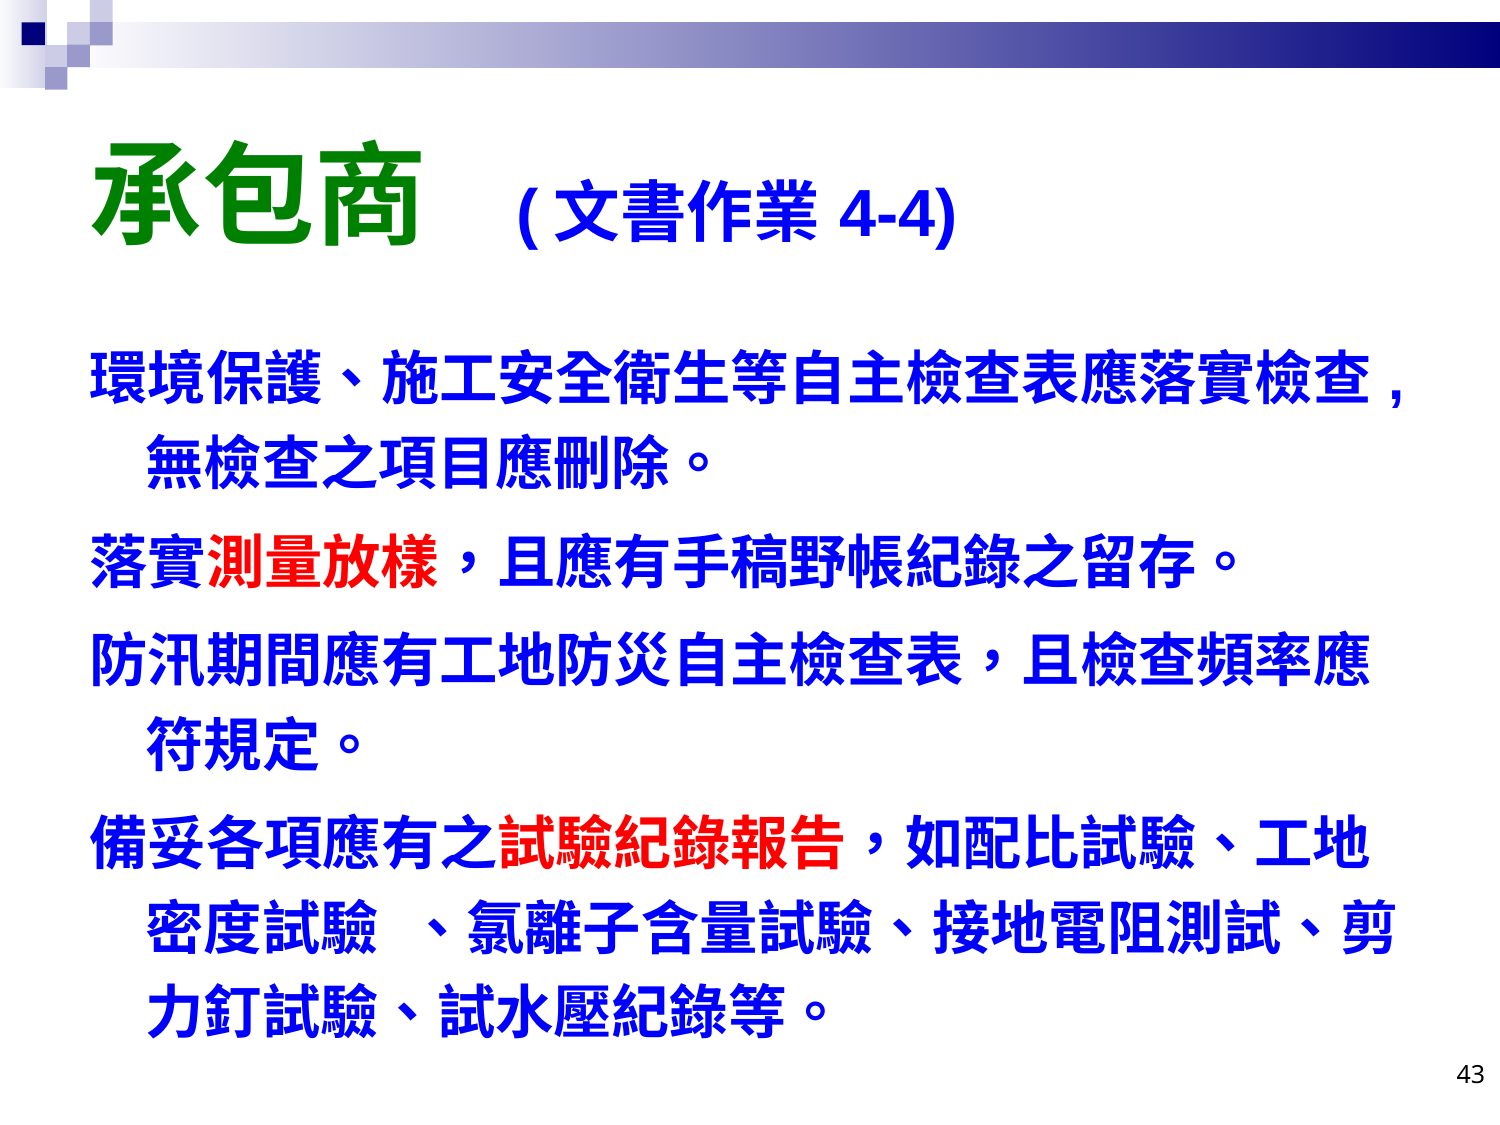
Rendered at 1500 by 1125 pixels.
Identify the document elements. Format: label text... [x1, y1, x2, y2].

title 承包商 (文書作業4-4) [74, 75, 1426, 300]
list 環境保護、施工安全衛生等自主檢查表應落實檢查,無檢查之項目應刪除。 落實測量放樣，且應有手稿野帳紀錄之留存。 防汛期間應有工地防災自主檢查表，且檢查頻率應符規定。 備妥各項應有之試驗紀錄報告，如配比試驗、工地密度試驗 、氯離子含量試驗、接地電阻測試、剪力釘試驗、試水壓紀錄等。 [74, 324, 1426, 964]
text_box <number> [1149, 1025, 1500, 1101]
